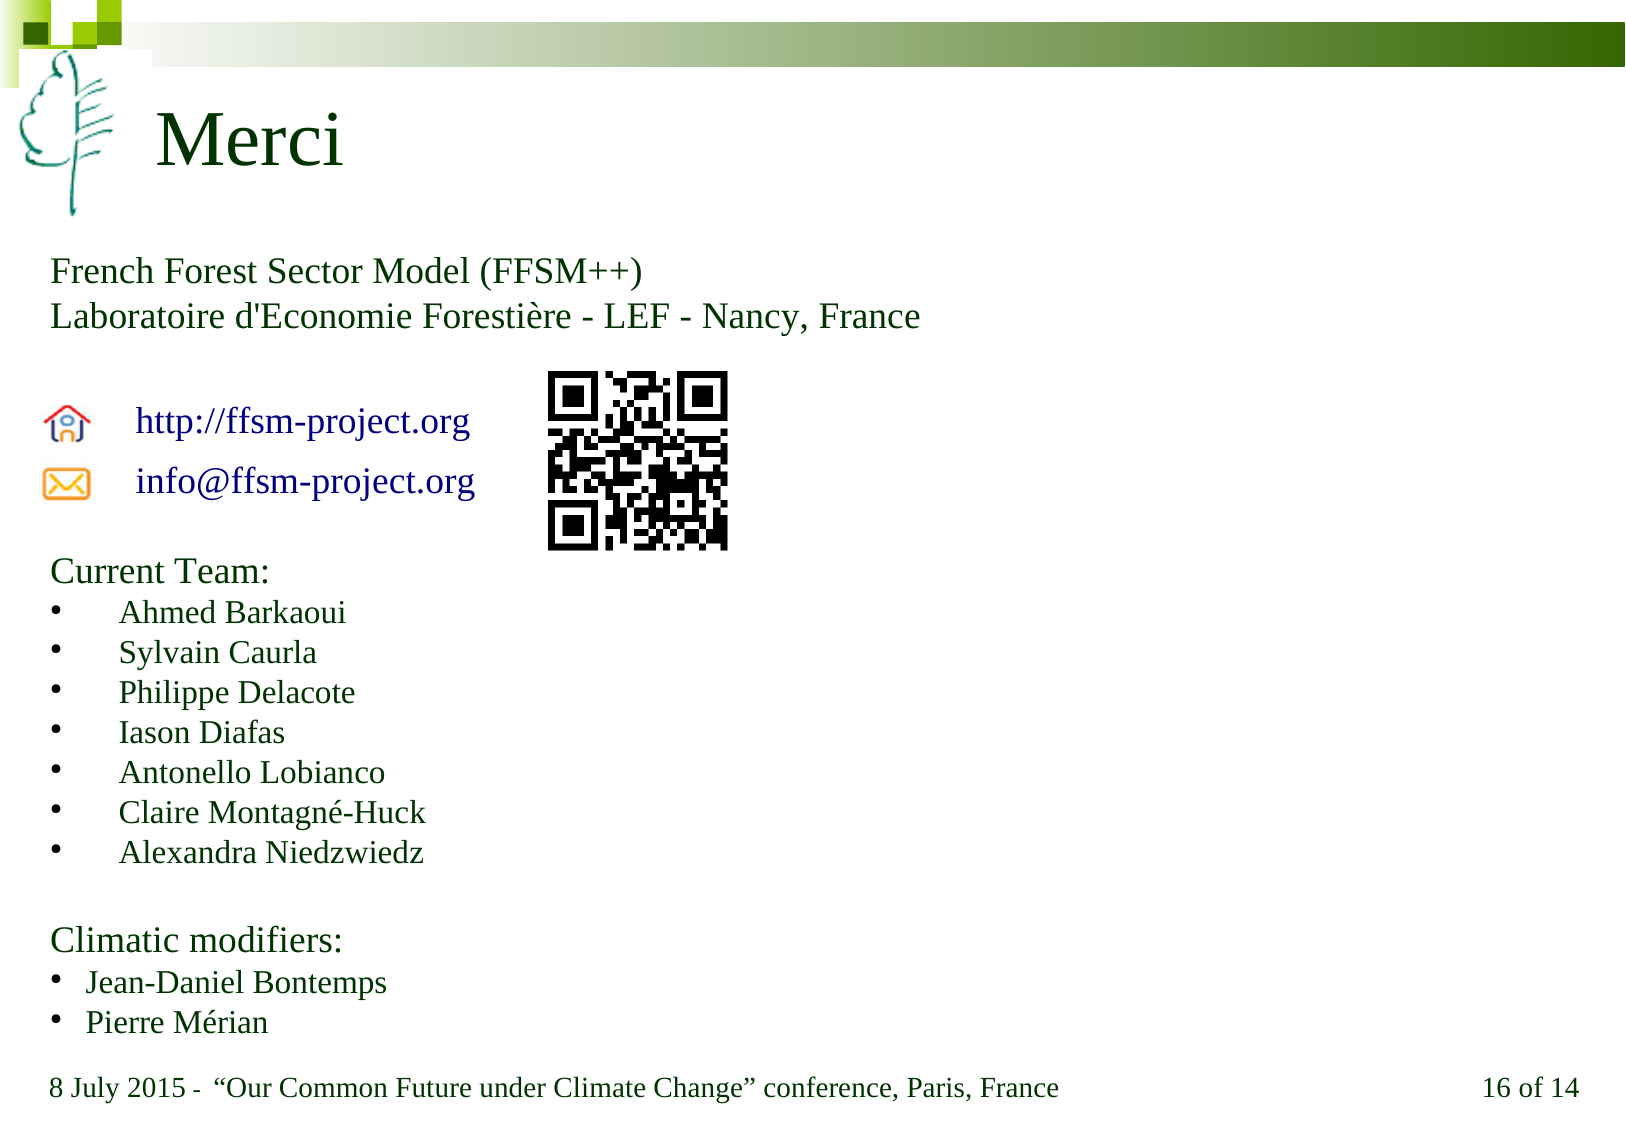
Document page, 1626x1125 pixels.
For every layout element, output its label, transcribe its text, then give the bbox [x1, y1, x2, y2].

picture [19, 49, 152, 220]
text_box French Forest Sector Model (FFSM++) Laboratoire d'Economie Forestière - LEF - Nancy, France http://ffsm-project.org info@ffsm-project.org Current Team: Ahmed Barkaoui Sylvain Caurla Philippe Delacote Iason Diafas Antonello Lobianco Claire Montagné-Huck Alexandra Niedzwiedz Climatic modifiers: Jean-Daniel Bontemps Pierre Mérian [35, 238, 1595, 1048]
picture [35, 460, 96, 506]
title Merci [140, 78, 1489, 189]
picture [35, 397, 99, 448]
picture [519, 342, 756, 579]
